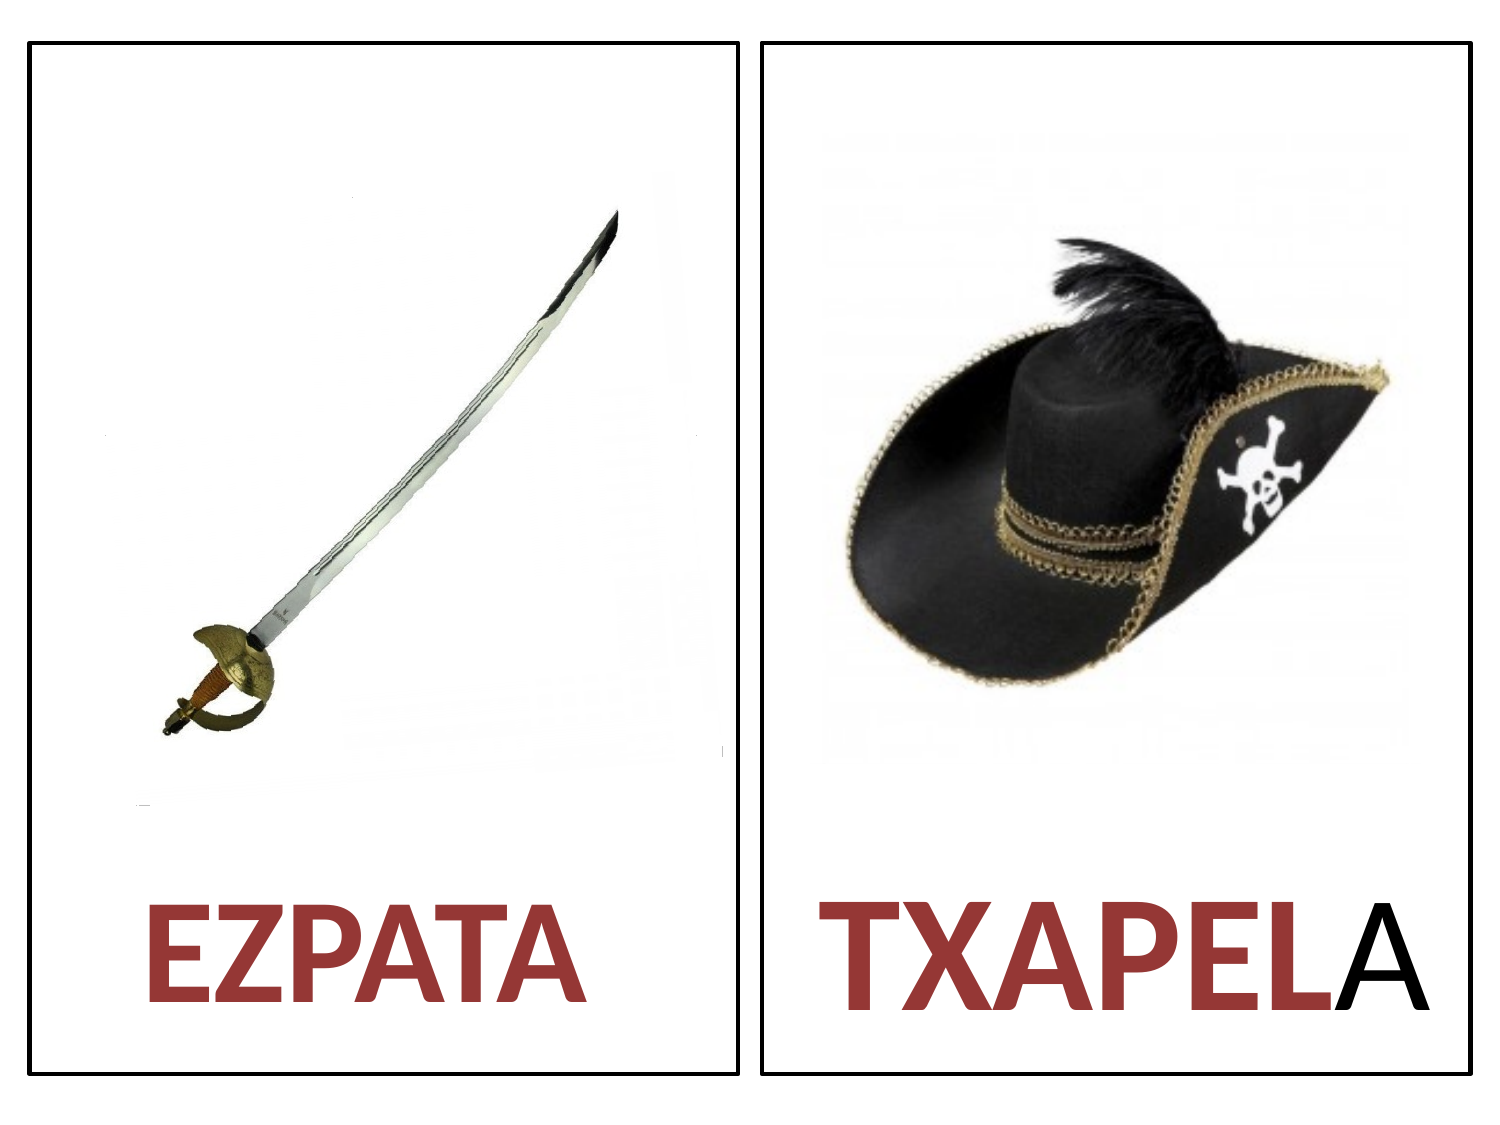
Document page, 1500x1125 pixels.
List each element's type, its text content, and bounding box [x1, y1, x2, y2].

picture [88, 171, 723, 806]
text_box TXAPELA [803, 836, 1446, 1052]
text_box EZPATA [126, 845, 603, 1041]
picture [791, 133, 1441, 764]
